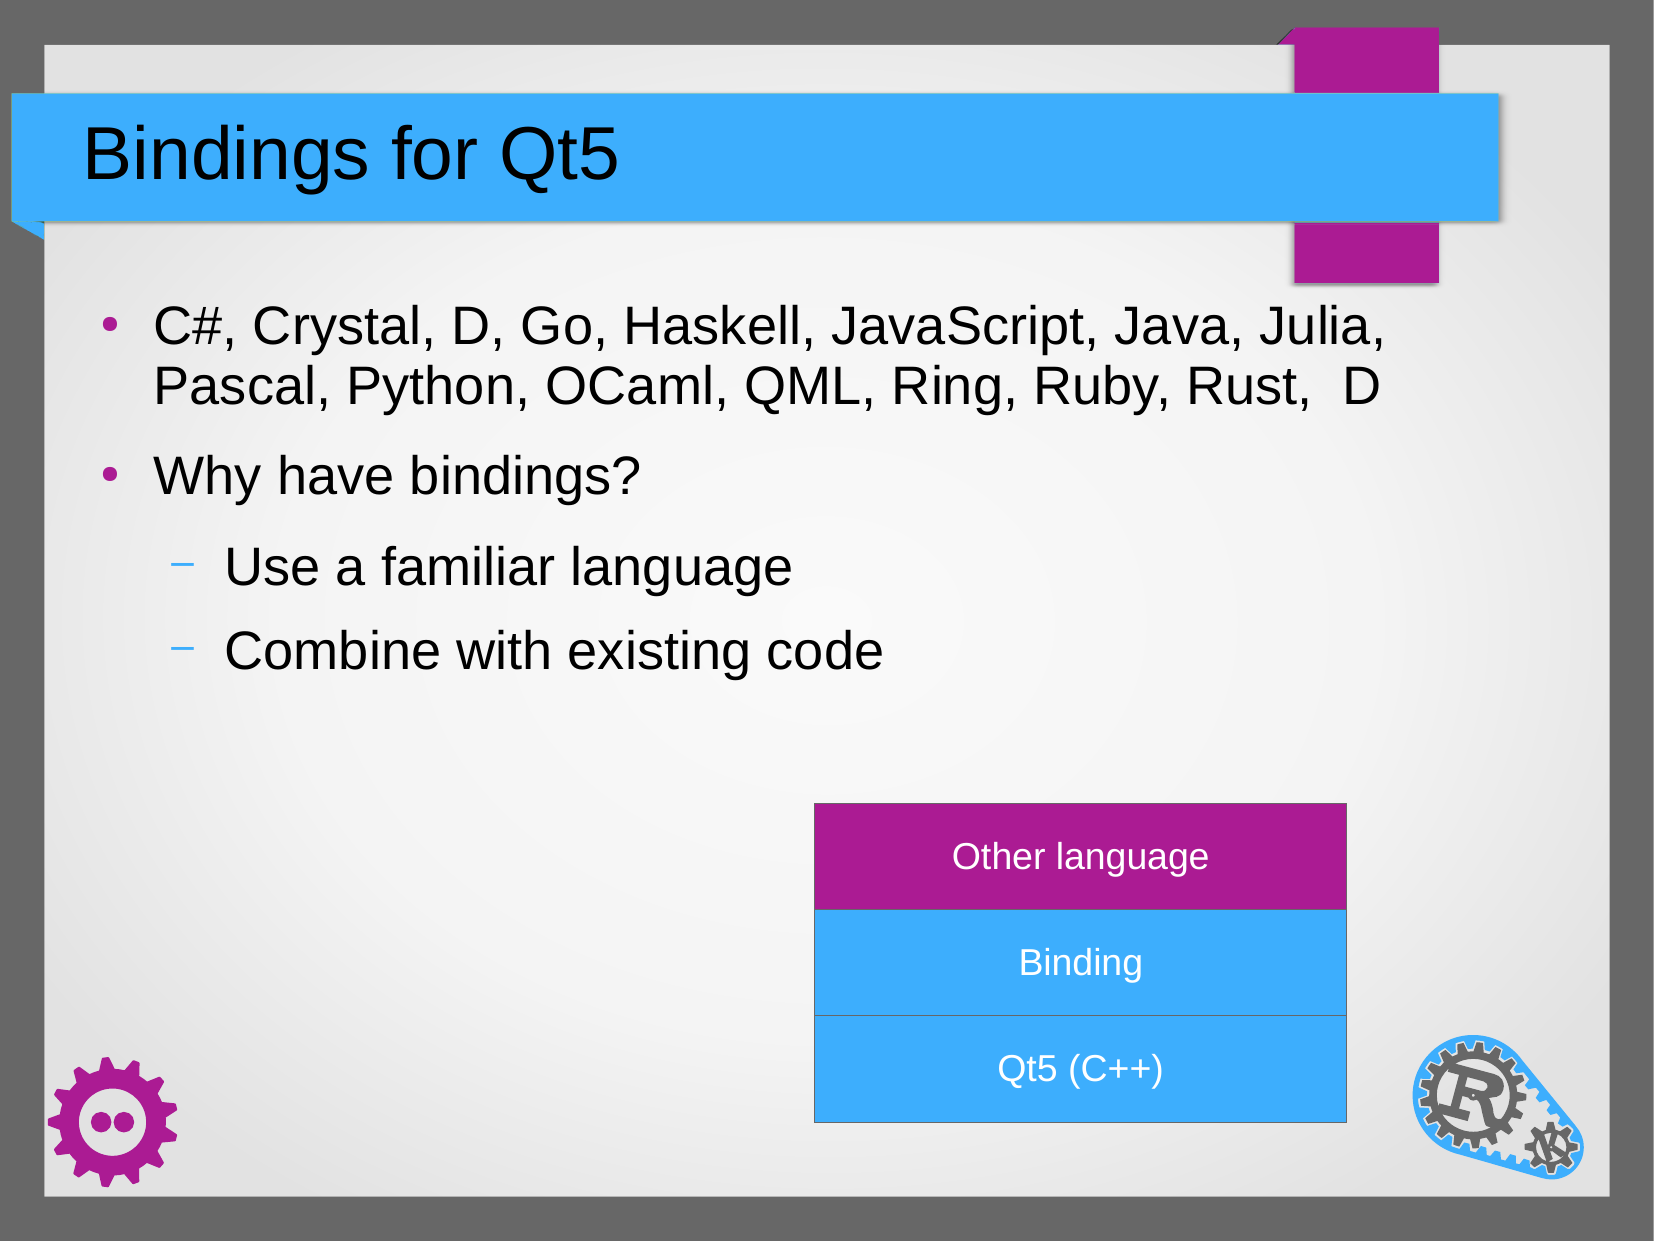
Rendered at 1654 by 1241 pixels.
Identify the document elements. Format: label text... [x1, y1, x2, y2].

text_box Binding [814, 910, 1347, 1016]
title Bindings for Qt5 [82, 94, 1264, 213]
picture [0, 0, 1654, 1241]
text_box Qt5 (C++) [814, 1016, 1347, 1123]
list C#, Crystal, D, Go, Haskell, JavaScript, Java, Julia, Pascal, Python, OCaml, QML, Ring, Ruby, Rust, D Why have bindings? Use a familiar language Combine with existing code [82, 295, 1571, 1015]
text_box Other language [814, 803, 1347, 910]
